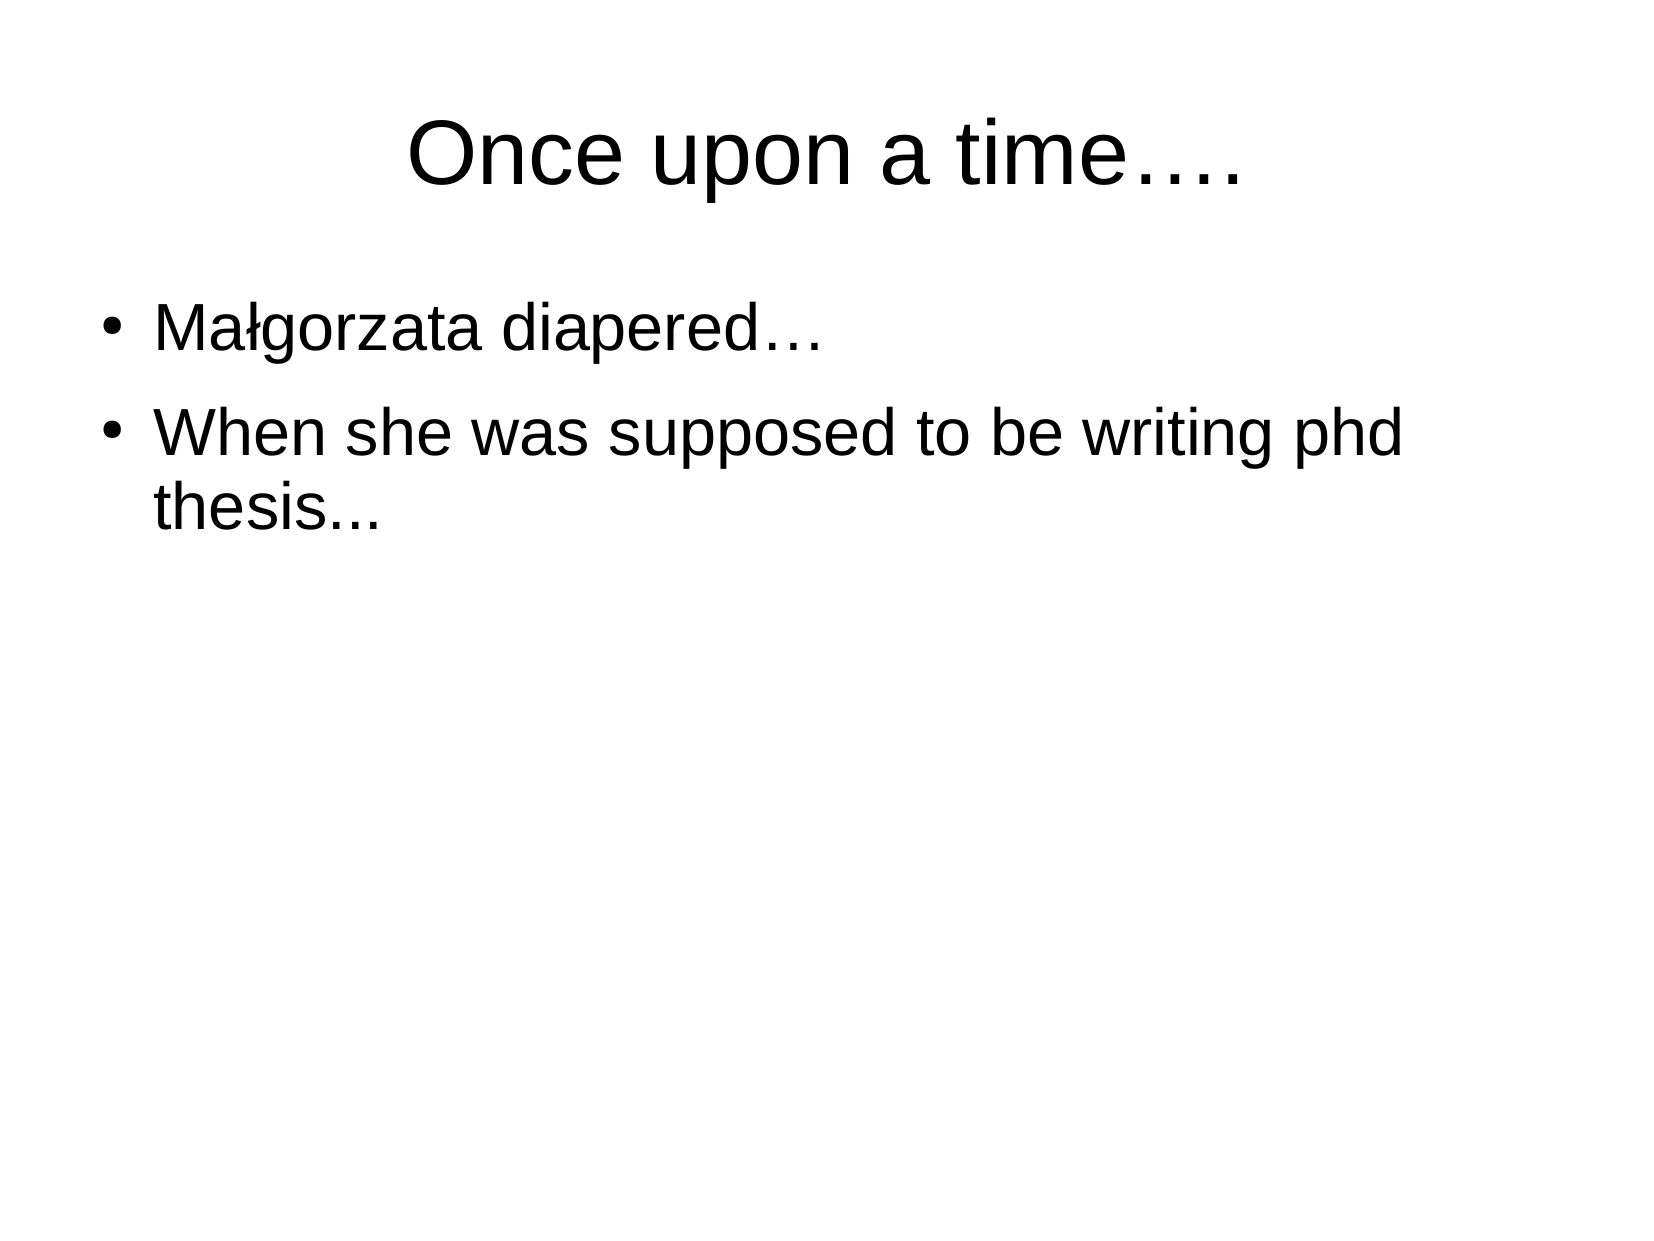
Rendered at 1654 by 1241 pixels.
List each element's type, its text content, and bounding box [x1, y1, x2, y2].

list Małgorzata diapered… When she was supposed to be writing phd thesis... [82, 290, 1571, 1010]
title Once upon a time…. [82, 49, 1571, 257]
